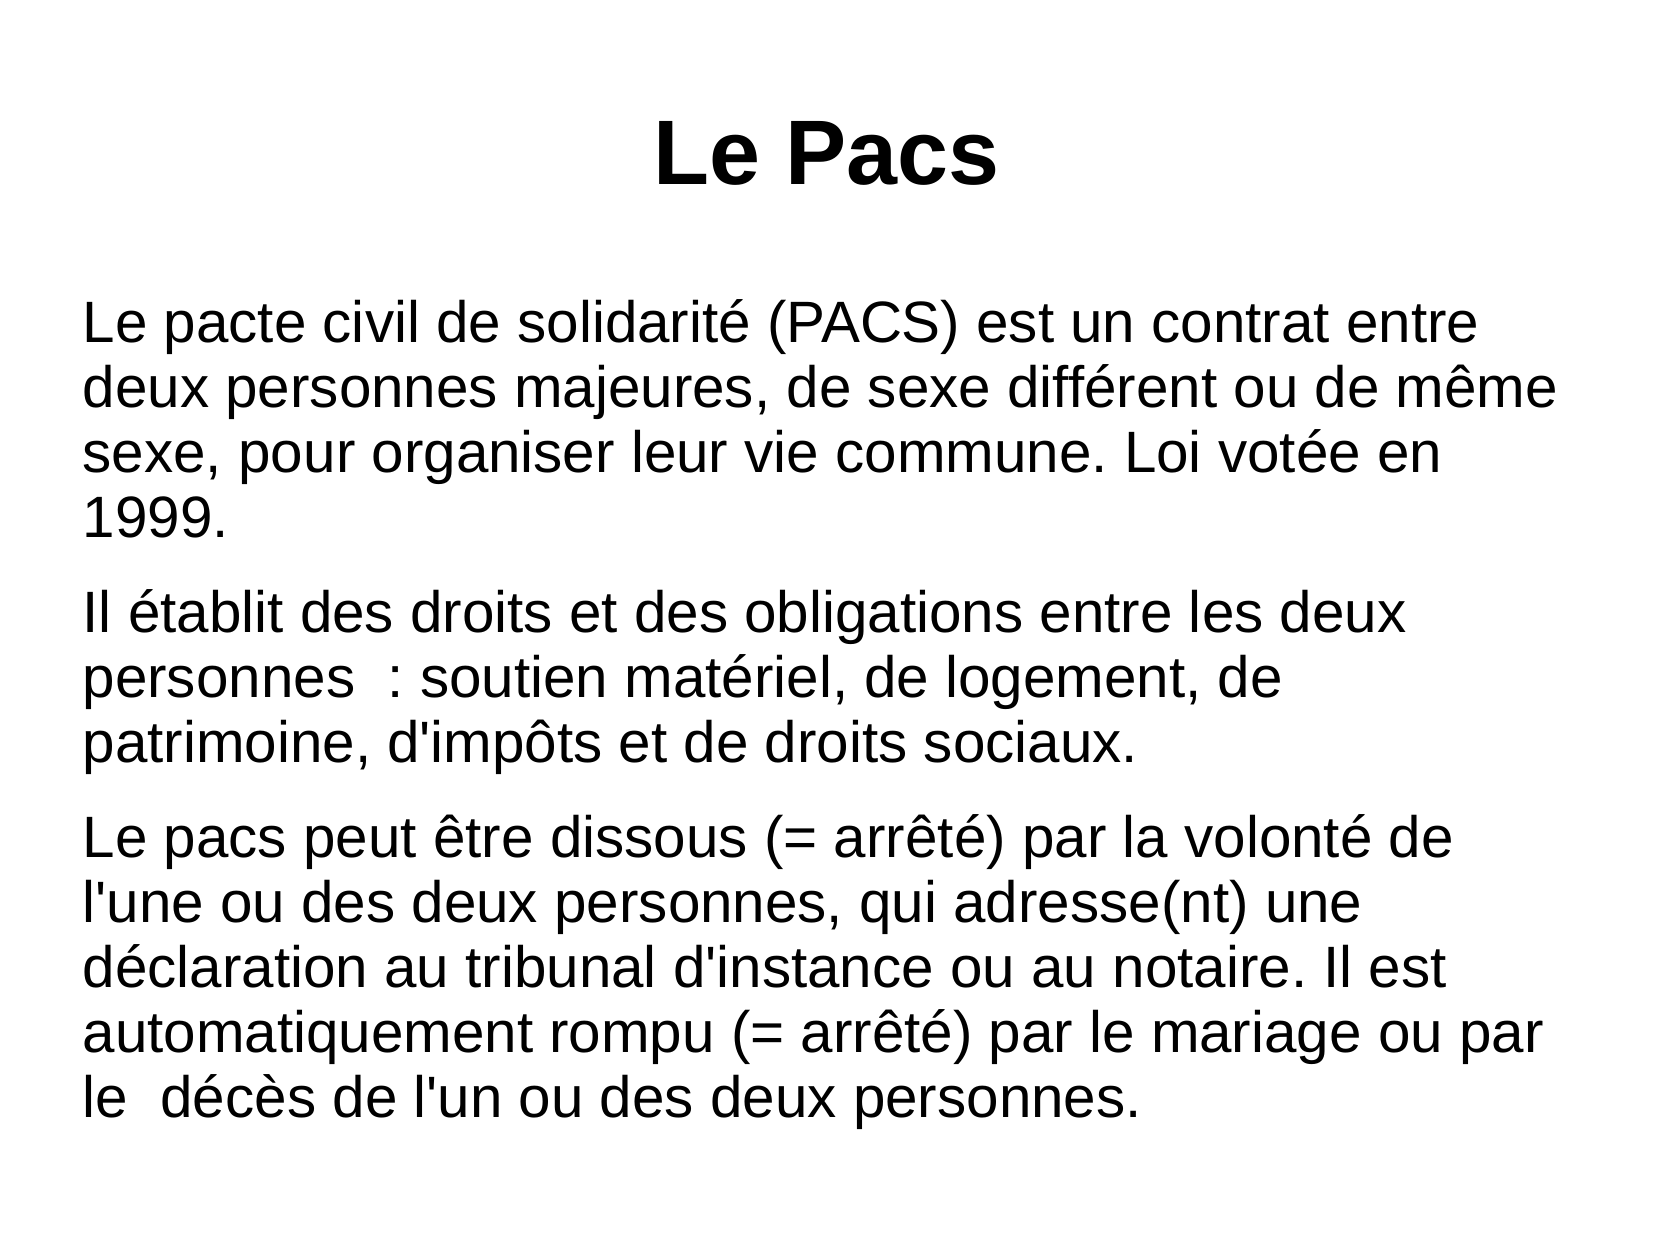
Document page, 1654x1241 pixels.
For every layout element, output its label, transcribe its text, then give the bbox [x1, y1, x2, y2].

list Le pacte civil de solidarité (PACS) est un contrat entre deux personnes majeures, de sexe différent ou de même sexe, pour organiser leur vie commune. Loi votée en 1999. Il établit des droits et des obligations entre les deux personnes : soutien matériel, de logement, de patrimoine, d'impôts et de droits sociaux. Le pacs peut être dissous (= arrêté) par la volonté de l'une ou des deux personnes, qui adresse(nt) une déclaration au tribunal d'instance ou au notaire. Il est automatiquement rompu (= arrêté) par le mariage ou par le décès de l'un ou des deux personnes. [82, 290, 1571, 1127]
title Le Pacs [82, 49, 1571, 257]
